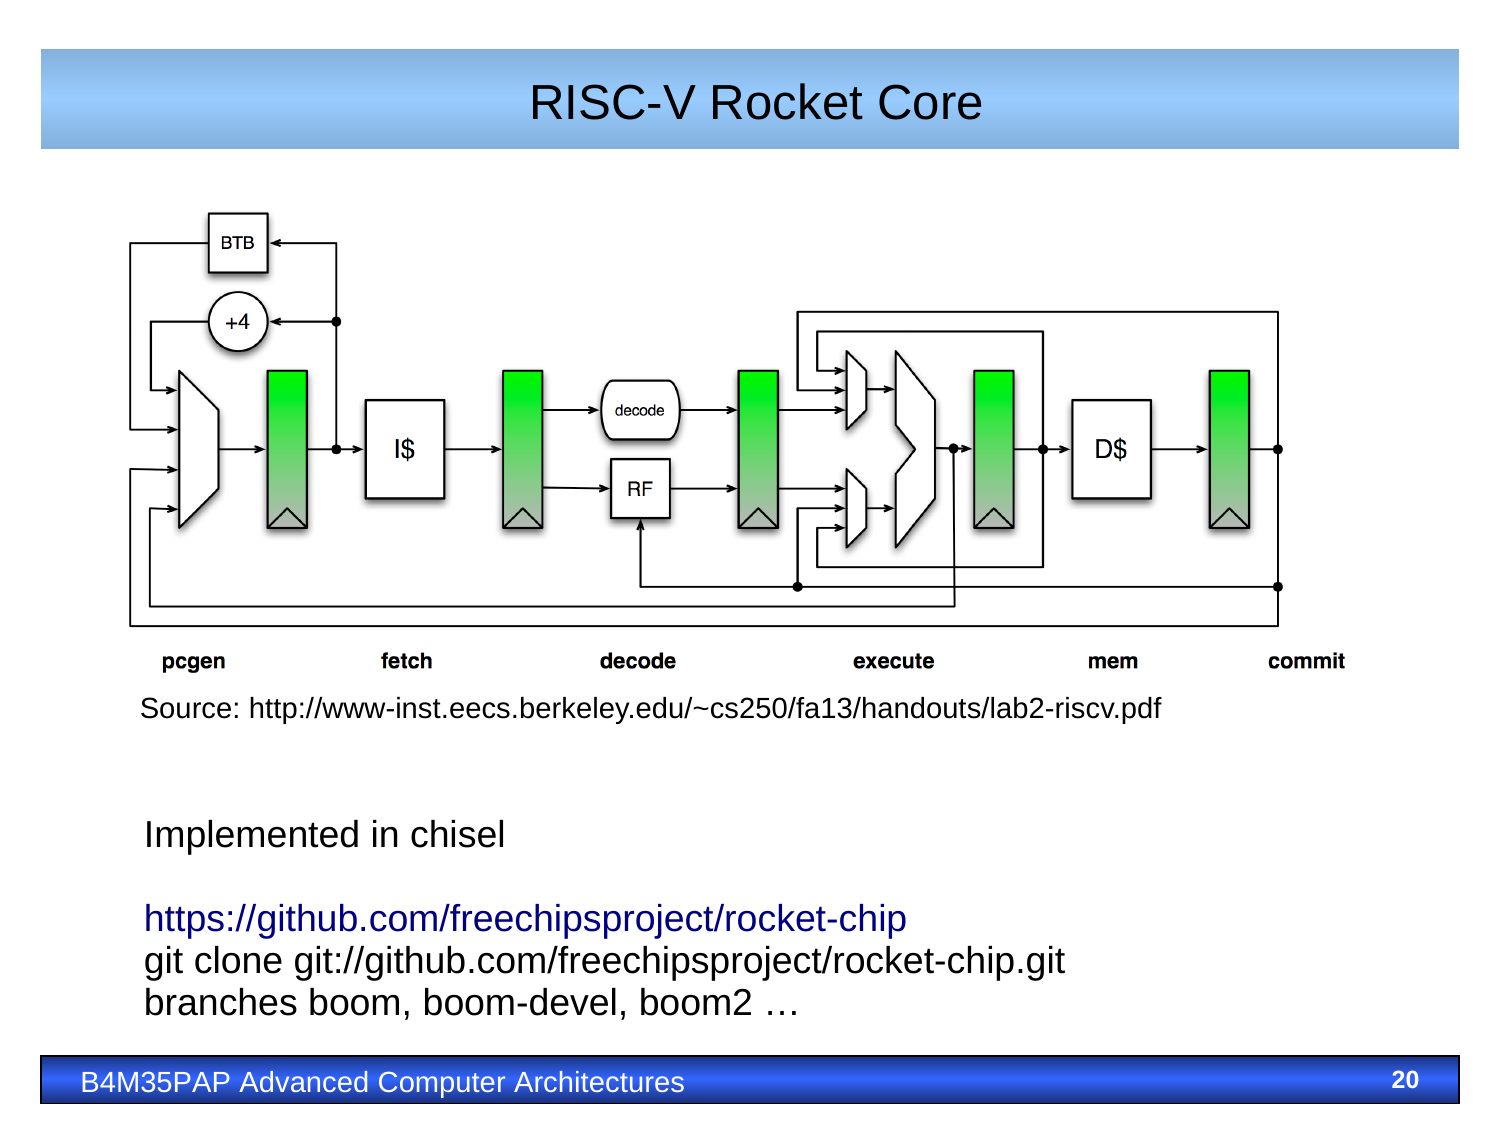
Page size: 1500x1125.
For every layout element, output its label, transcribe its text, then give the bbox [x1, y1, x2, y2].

picture [111, 199, 1363, 700]
text_box Source: http://www-inst.eecs.berkeley.edu/~cs250/fa13/handouts/lab2-riscv.pdf [124, 684, 1179, 732]
title RISC-V Rocket Core [41, 49, 1459, 149]
text_box Implemented in chisel https://github.com/freechipsproject/rocket-chip git clone git://github.com/freechipsproject/rocket-chip.git branches boom, boom-devel, boom2 … [129, 805, 1081, 1031]
